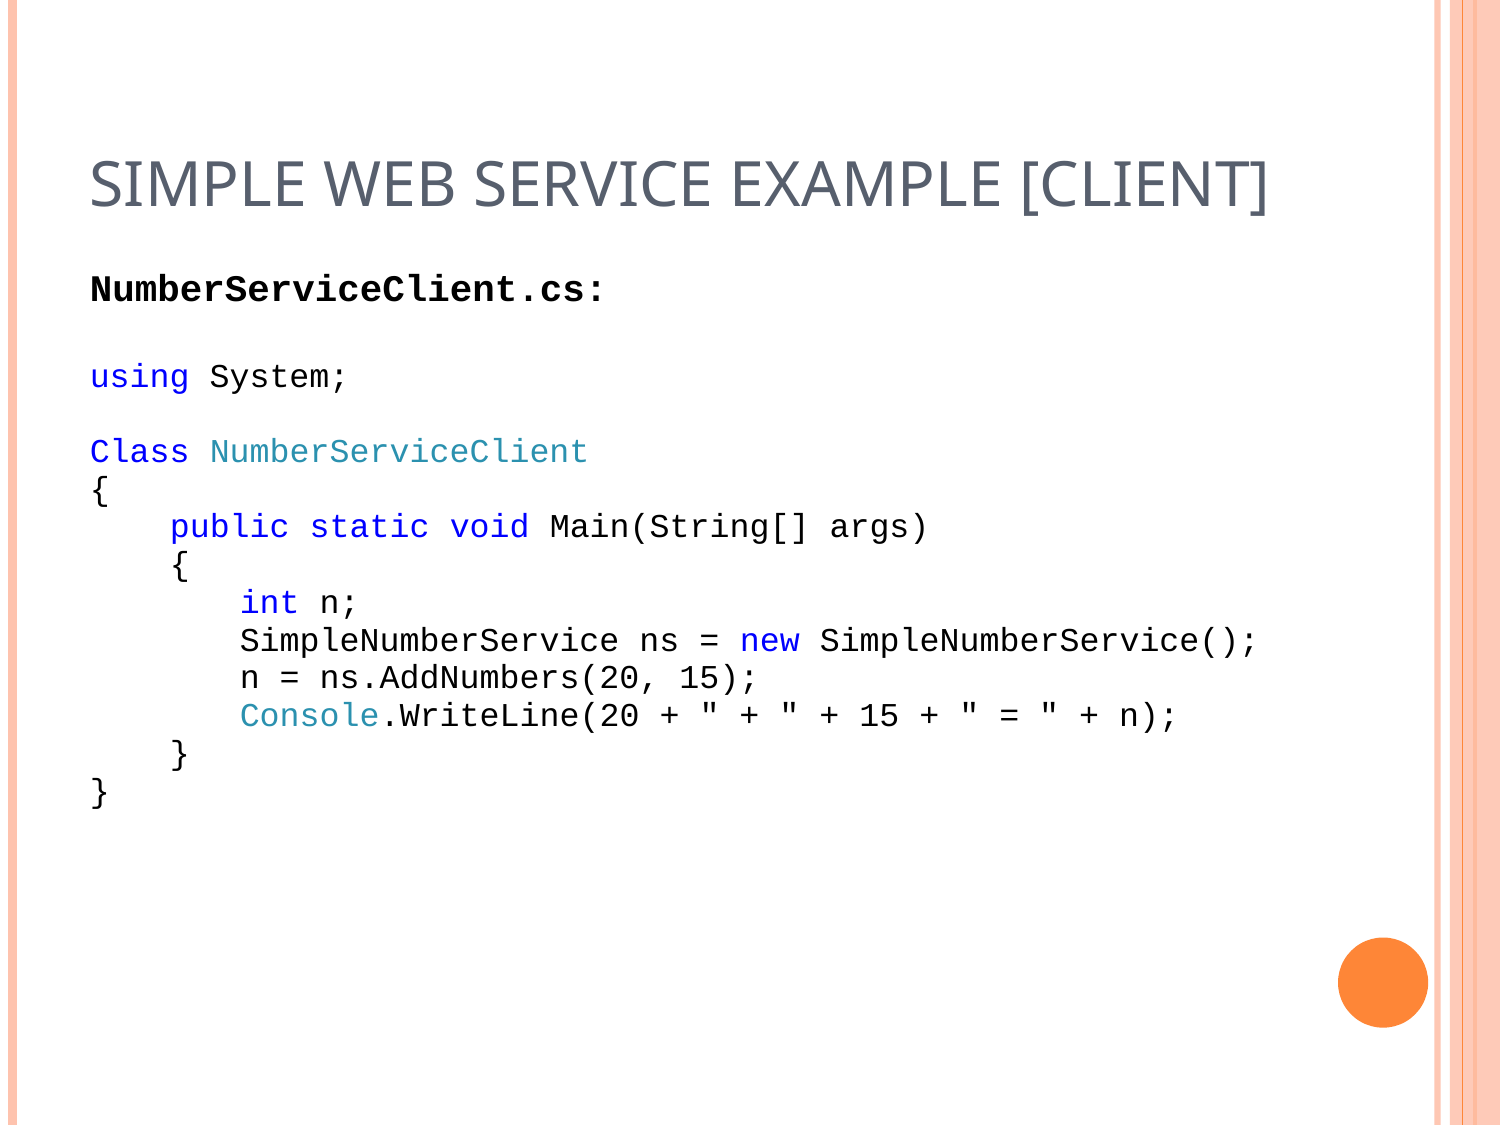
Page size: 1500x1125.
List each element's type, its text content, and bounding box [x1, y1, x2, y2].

title SIMPLE WEB SERVICE EXAMPLE [CLIENT] [74, 44, 1300, 233]
list NumberServiceClient.cs: using System; Class NumberServiceClient { public static void Main(String[] args) { int n; SimpleNumberService ns = new SimpleNumberService(); n = ns.AddNumbers(20, 15); Console.WriteLine(20 + " + " + 15 + " = " + n); } } [74, 262, 1300, 1062]
